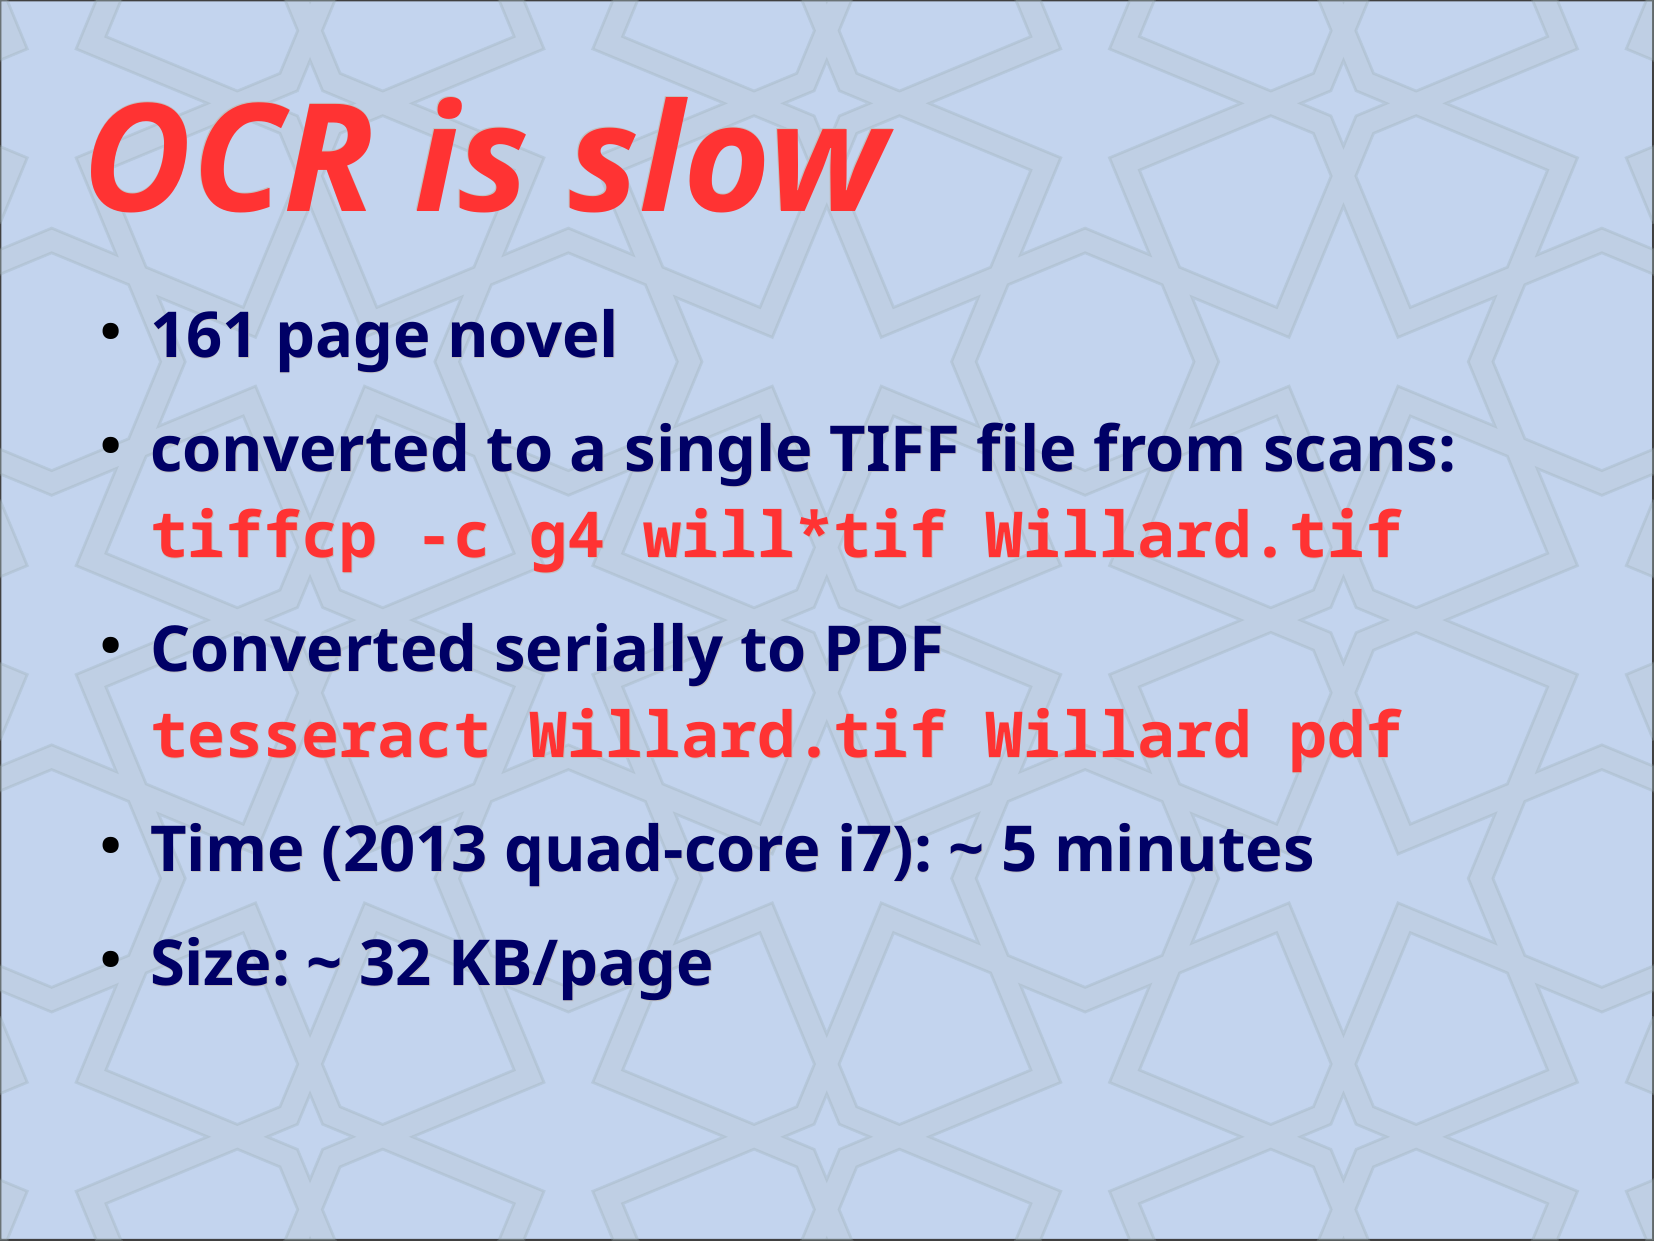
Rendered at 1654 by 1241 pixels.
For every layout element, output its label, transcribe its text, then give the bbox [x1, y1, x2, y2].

list 161 page novel converted to a single TIFF file from scans: tiffcp -c g4 will*tif Willard.tif Converted serially to PDF tesseract Willard.tif Willard pdf Time (2013 quad-core i7): ~ 5 minutes Size: ~ 32 KB/page [82, 290, 1571, 1010]
title OCR is slow [82, 49, 1571, 257]
